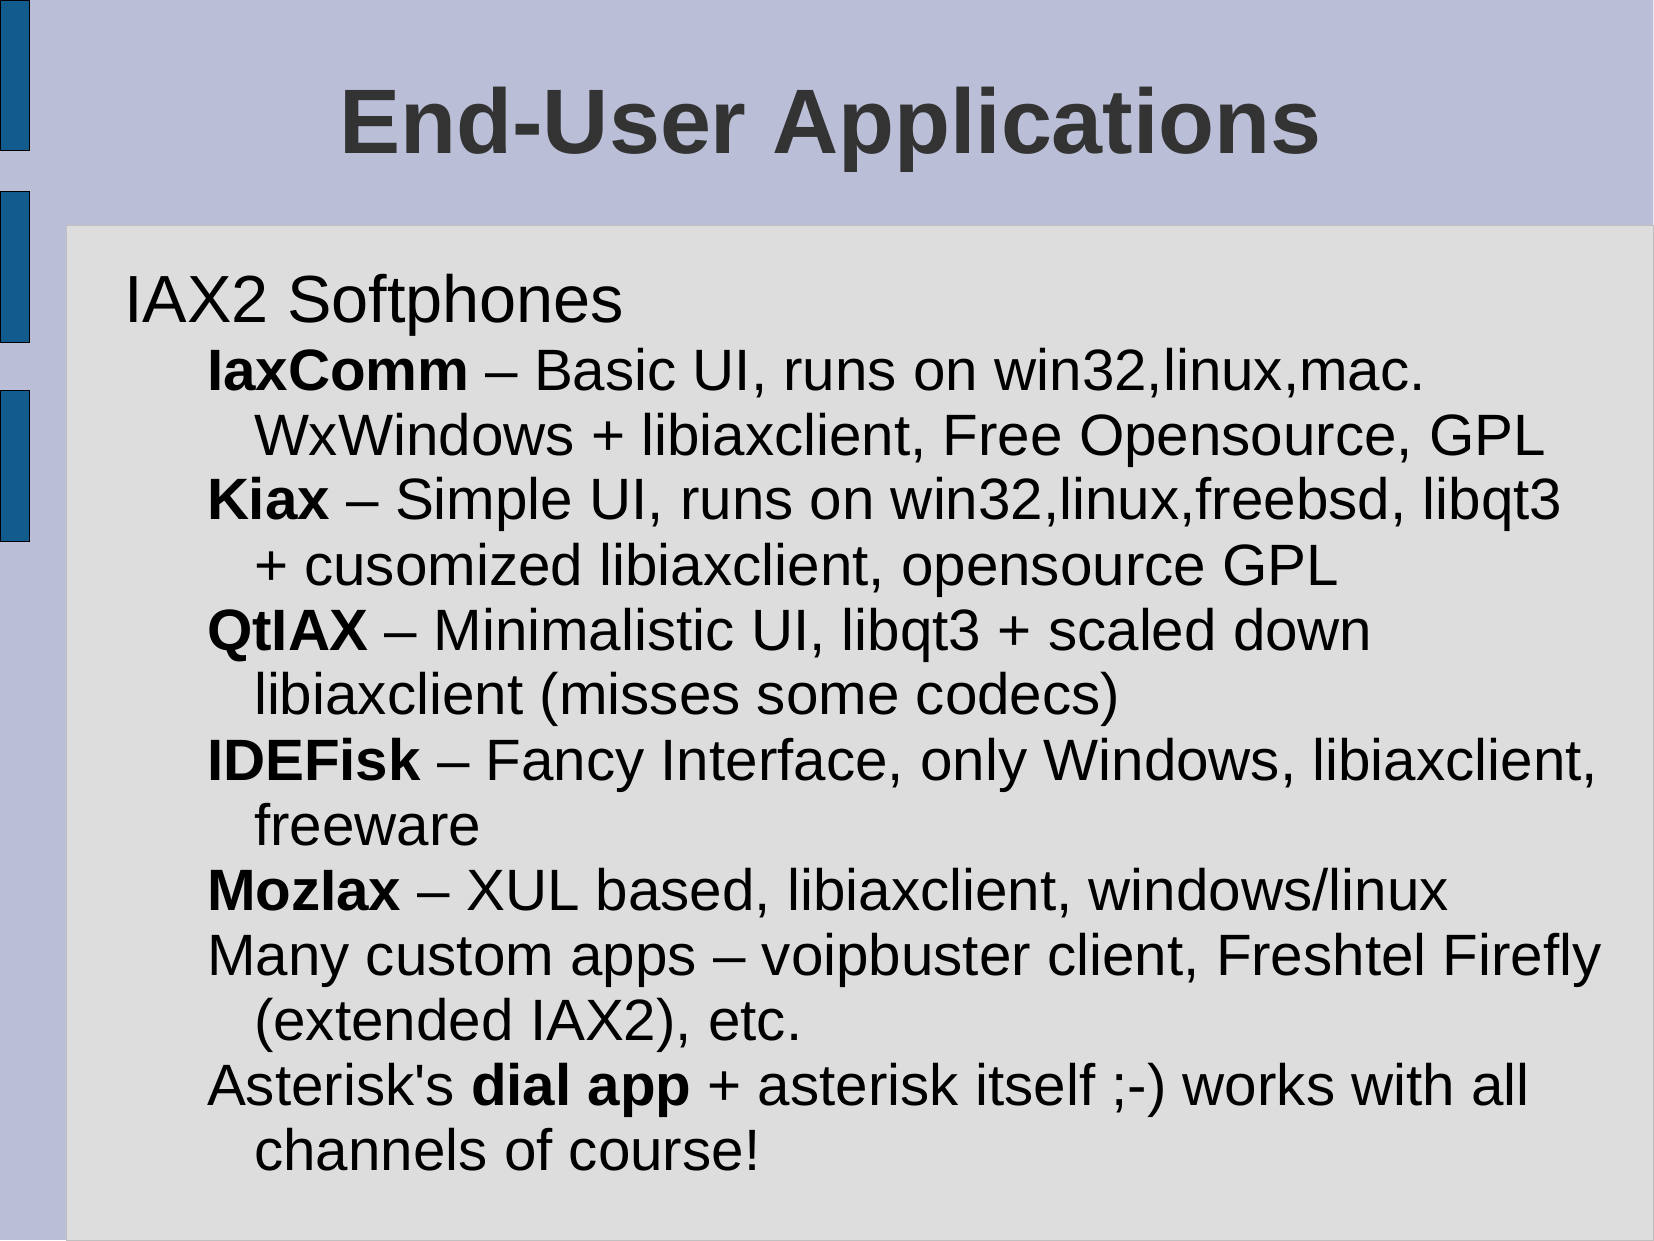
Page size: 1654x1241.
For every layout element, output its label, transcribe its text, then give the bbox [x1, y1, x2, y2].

list IAX2 Softphones IaxComm – Basic UI, runs on win32,linux,mac. WxWindows + libiaxclient, Free Opensource, GPL Kiax – Simple UI, runs on win32,linux,freebsd, libqt3 + cusomized libiaxclient, opensource GPL QtIAX – Minimalistic UI, libqt3 + scaled down libiaxclient (misses some codecs) IDEFisk – Fancy Interface, only Windows, libiaxclient, freeware MozIax – XUL based, libiaxclient, windows/linux Many custom apps – voipbuster client, Freshtel Firefly (extended IAX2), etc. Asterisk's dial app + asterisk itself ;-) works with all channels of course! [112, 262, 1613, 1183]
title End-User Applications [125, 17, 1538, 226]
